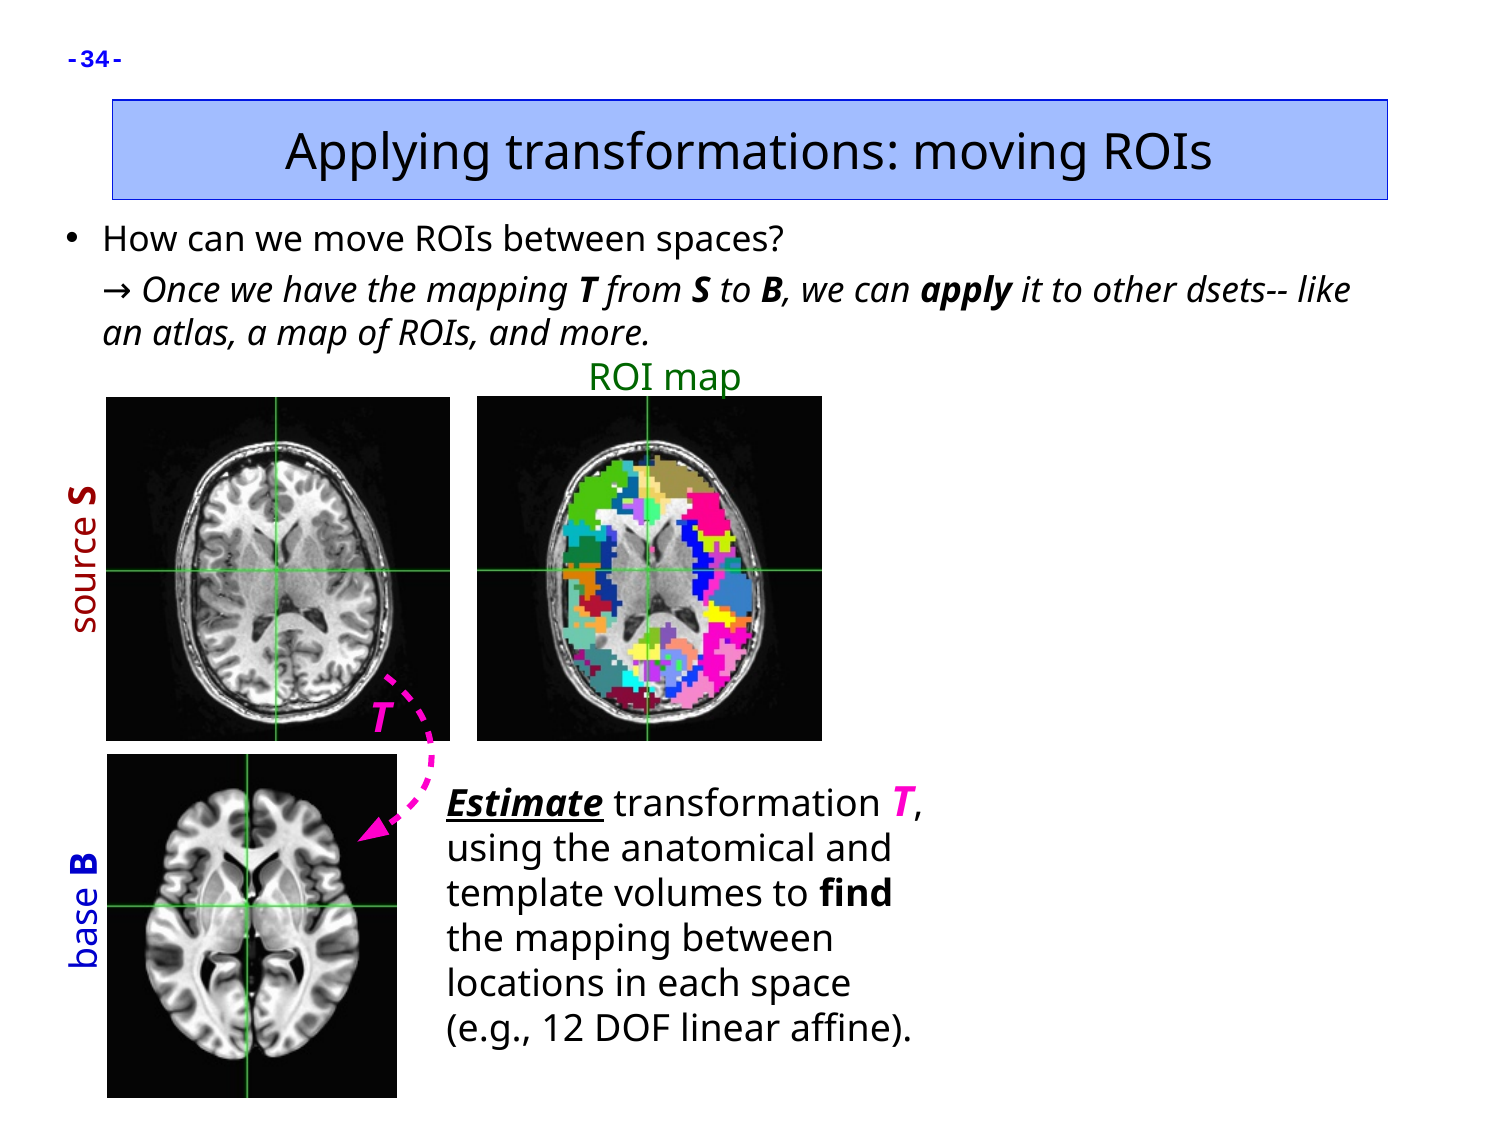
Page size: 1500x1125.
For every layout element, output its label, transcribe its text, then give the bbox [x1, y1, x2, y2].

text_box Estimate transformation T, using the anatomical and template volumes to find the mapping between locations in each space (e.g., 12 DOF linear affine). [431, 767, 946, 1057]
picture [107, 754, 397, 1098]
picture [106, 397, 450, 741]
text_box T [343, 683, 432, 749]
text_box Applying transformations: moving ROIs [112, 99, 1388, 200]
text_box base B [48, 827, 120, 988]
text_box source S [47, 458, 119, 653]
picture [477, 396, 822, 741]
text_box How can we move ROIs between spaces? → Once we have the mapping T from S to B, we can apply it to other dsets-- like an atlas, a map of ROIs, and more. [49, 208, 1410, 360]
text_box ROI map [570, 342, 765, 414]
